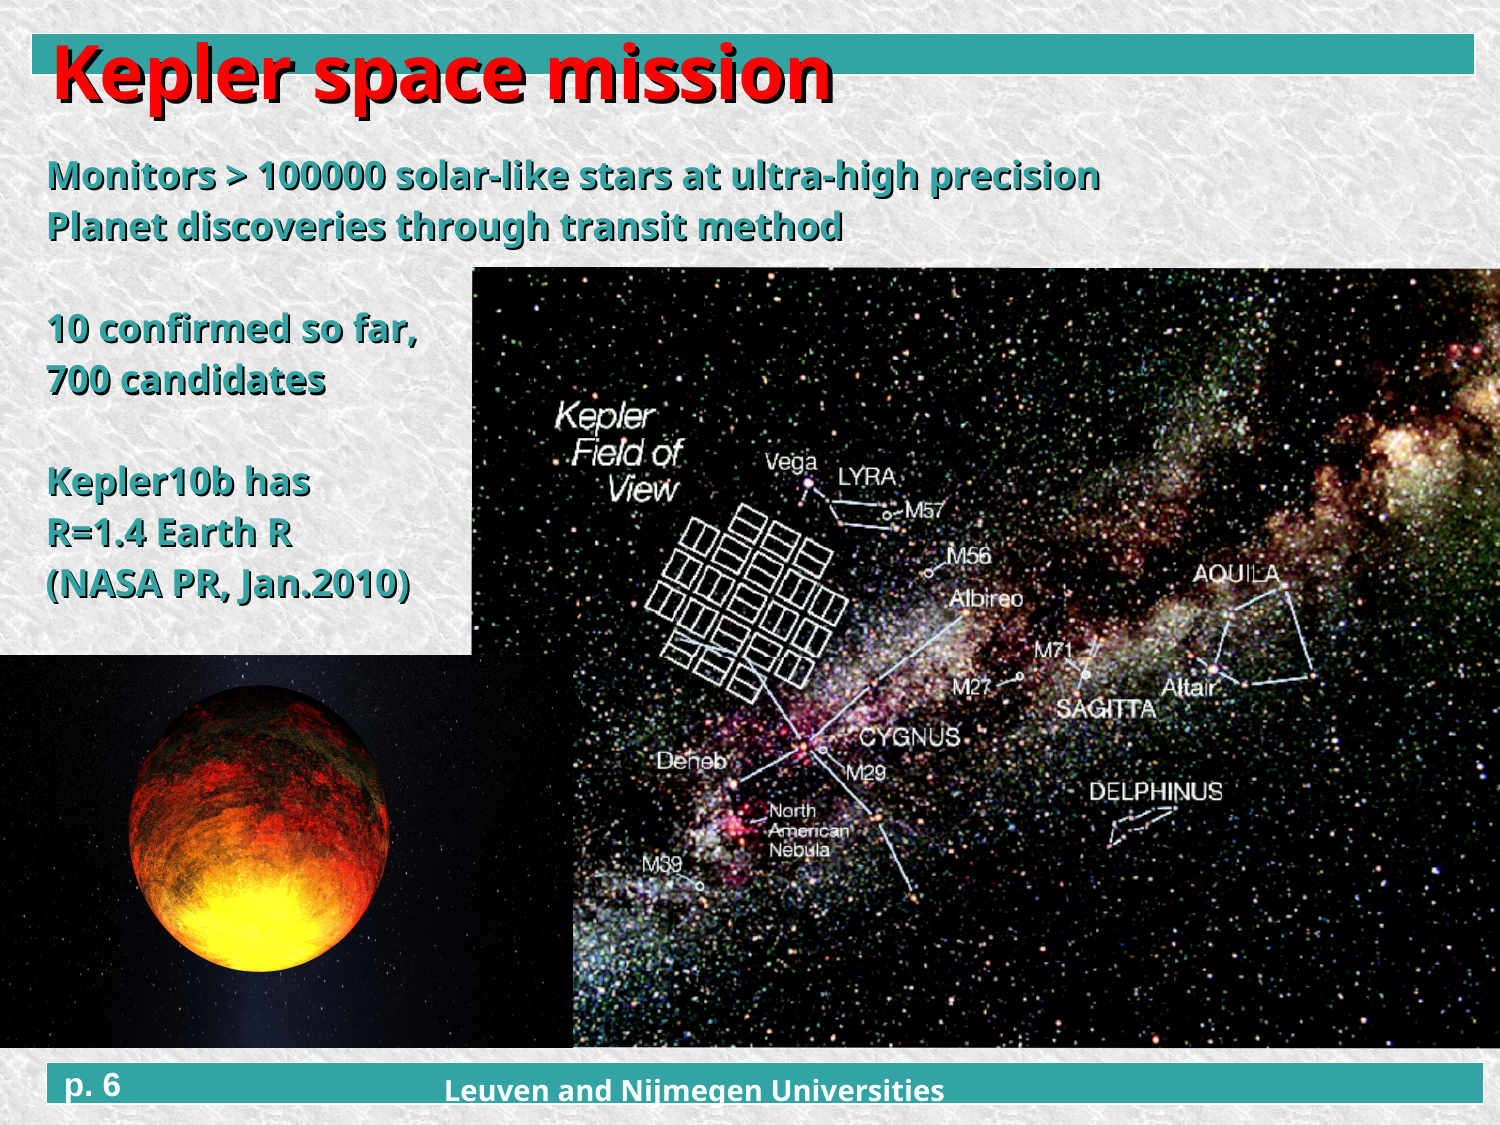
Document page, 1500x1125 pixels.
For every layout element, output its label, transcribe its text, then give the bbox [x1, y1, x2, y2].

title Kepler space mission [50, 18, 1487, 123]
picture [0, 0, 1500, 1125]
text_box Monitors > 100000 solar-like stars at ultra-high precision Planet discoveries through transit method 10 confirmed so far, 700 candidates Kepler10b has R=1.4 Earth R (NASA PR, Jan.2010) [45, 148, 1202, 655]
